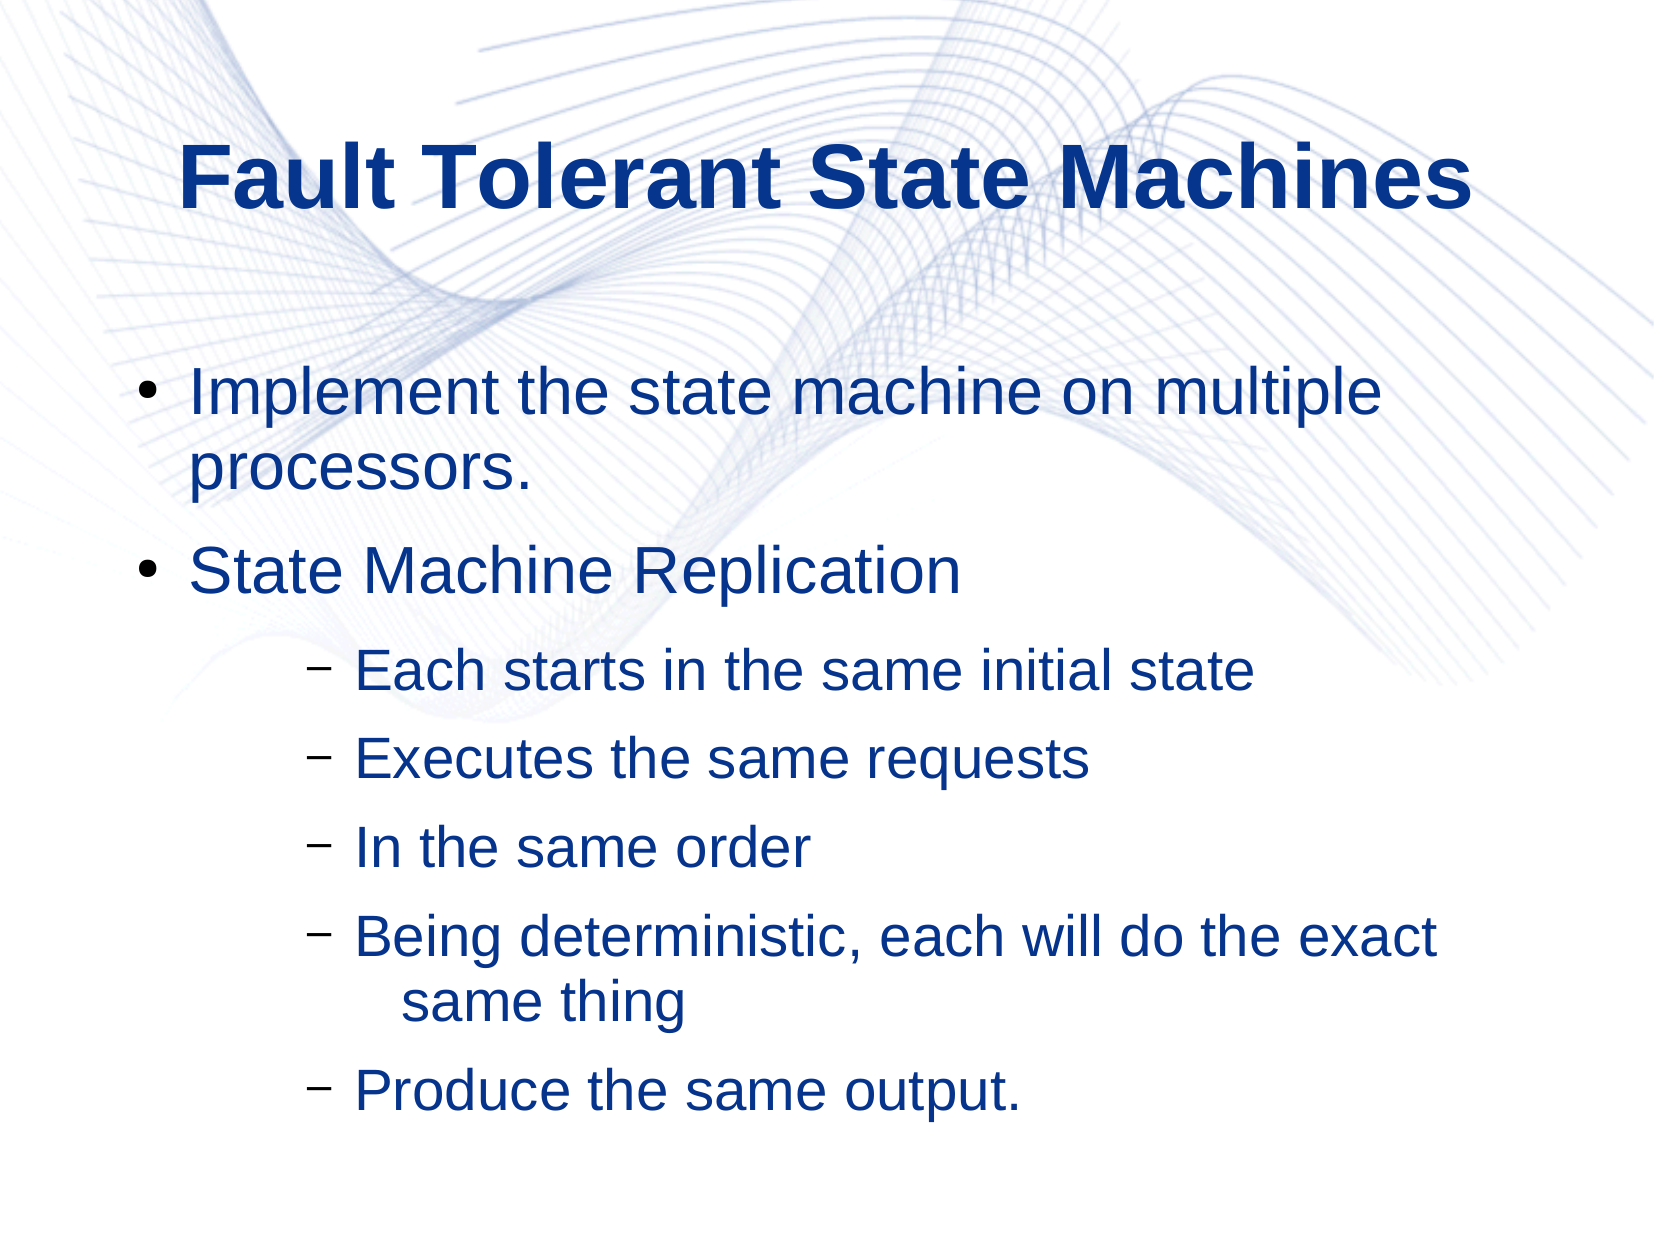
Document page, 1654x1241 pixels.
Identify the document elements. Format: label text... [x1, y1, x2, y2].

title Fault Tolerant State Machines [118, 66, 1536, 288]
picture [0, 0, 1654, 1241]
list Implement the state machine on multiple processors. State Machine Replication Each starts in the same initial state Executes the same requests In the same order Being deterministic, each will do the exact same thing Produce the same output. [118, 354, 1536, 1121]
